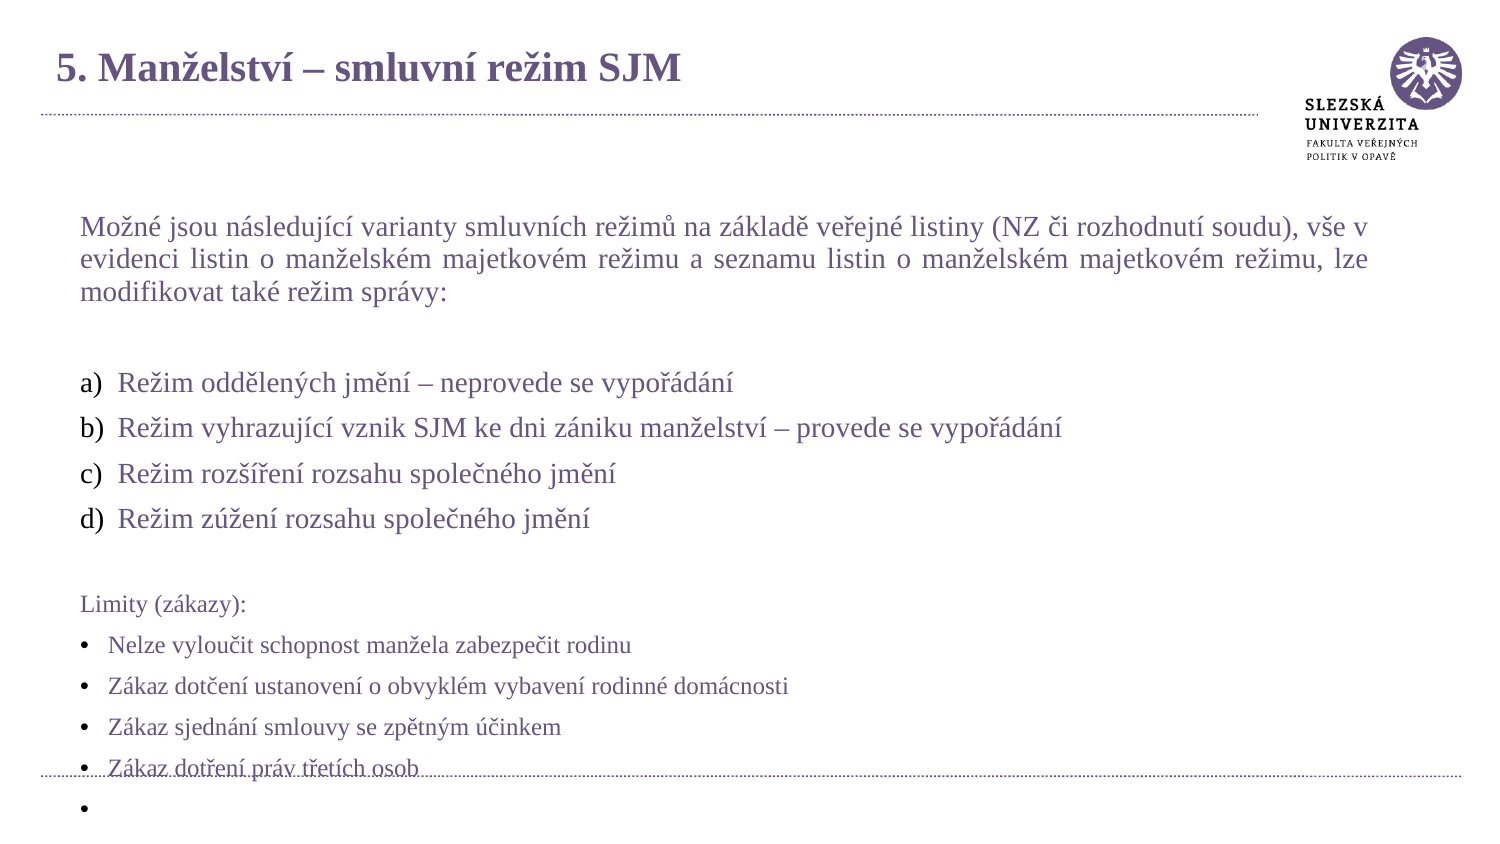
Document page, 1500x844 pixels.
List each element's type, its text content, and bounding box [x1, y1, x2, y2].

text_box Možné jsou následující varianty smluvních režimů na základě veřejné listiny (NZ či rozhodnutí soudu), vše v evidenci listin o manželském majetkovém režimu a seznamu listin o manželském majetkovém režimu, lze modifikovat také režim správy: Režim oddělených jmění – neprovede se vypořádání Režim vyhrazující vznik SJM ke dni zániku manželství – provede se vypořádání Režim rozšíření rozsahu společného jmění Režim zúžení rozsahu společného jmění Limity (zákazy): Nelze vyloučit schopnost manžela zabezpečit rodinu Zákaz dotčení ustanovení o obvyklém vybavení rodinné domácnosti Zákaz sjednání smlouvy se zpětným účinkem Zákaz dotření práv třetích osob [64, 161, 1385, 784]
title 5. Manželství – smluvní režim SJM [41, 32, 1220, 116]
